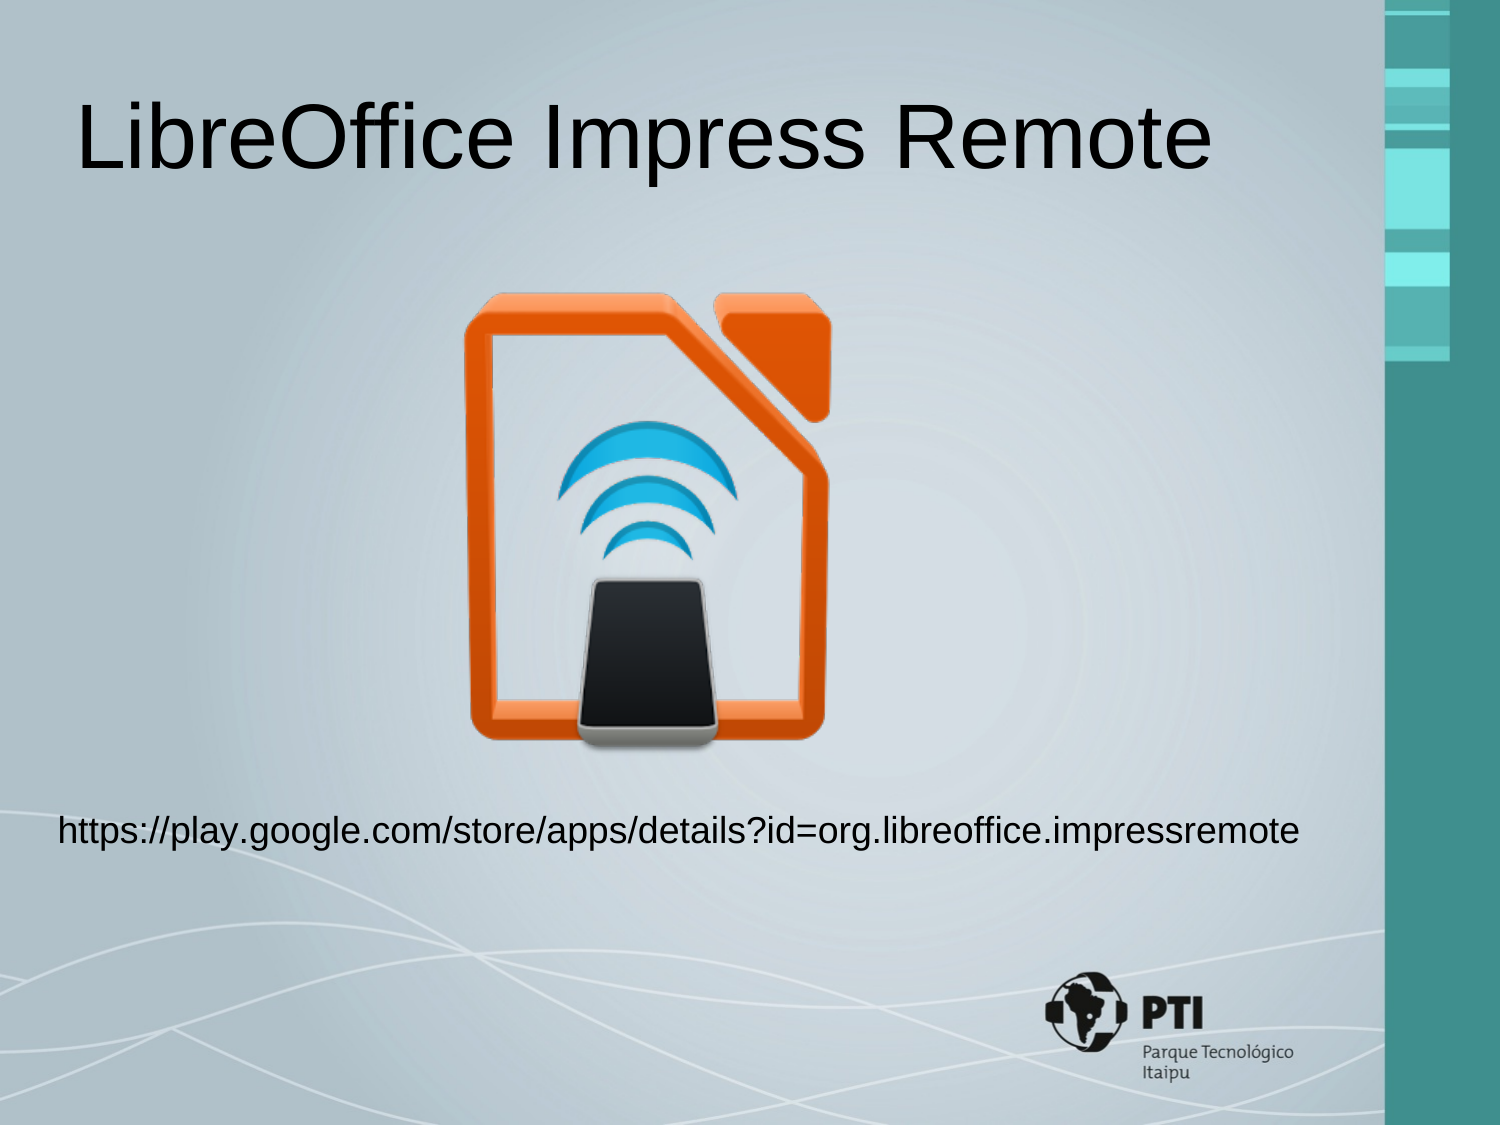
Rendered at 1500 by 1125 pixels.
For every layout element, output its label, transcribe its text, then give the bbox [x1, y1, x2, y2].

title LibreOffice Impress Remote [74, 44, 1425, 232]
text_box https://play.google.com/store/apps/details?id=org.libreoffice.impressremote [42, 802, 1312, 863]
picture [0, 0, 1500, 1125]
